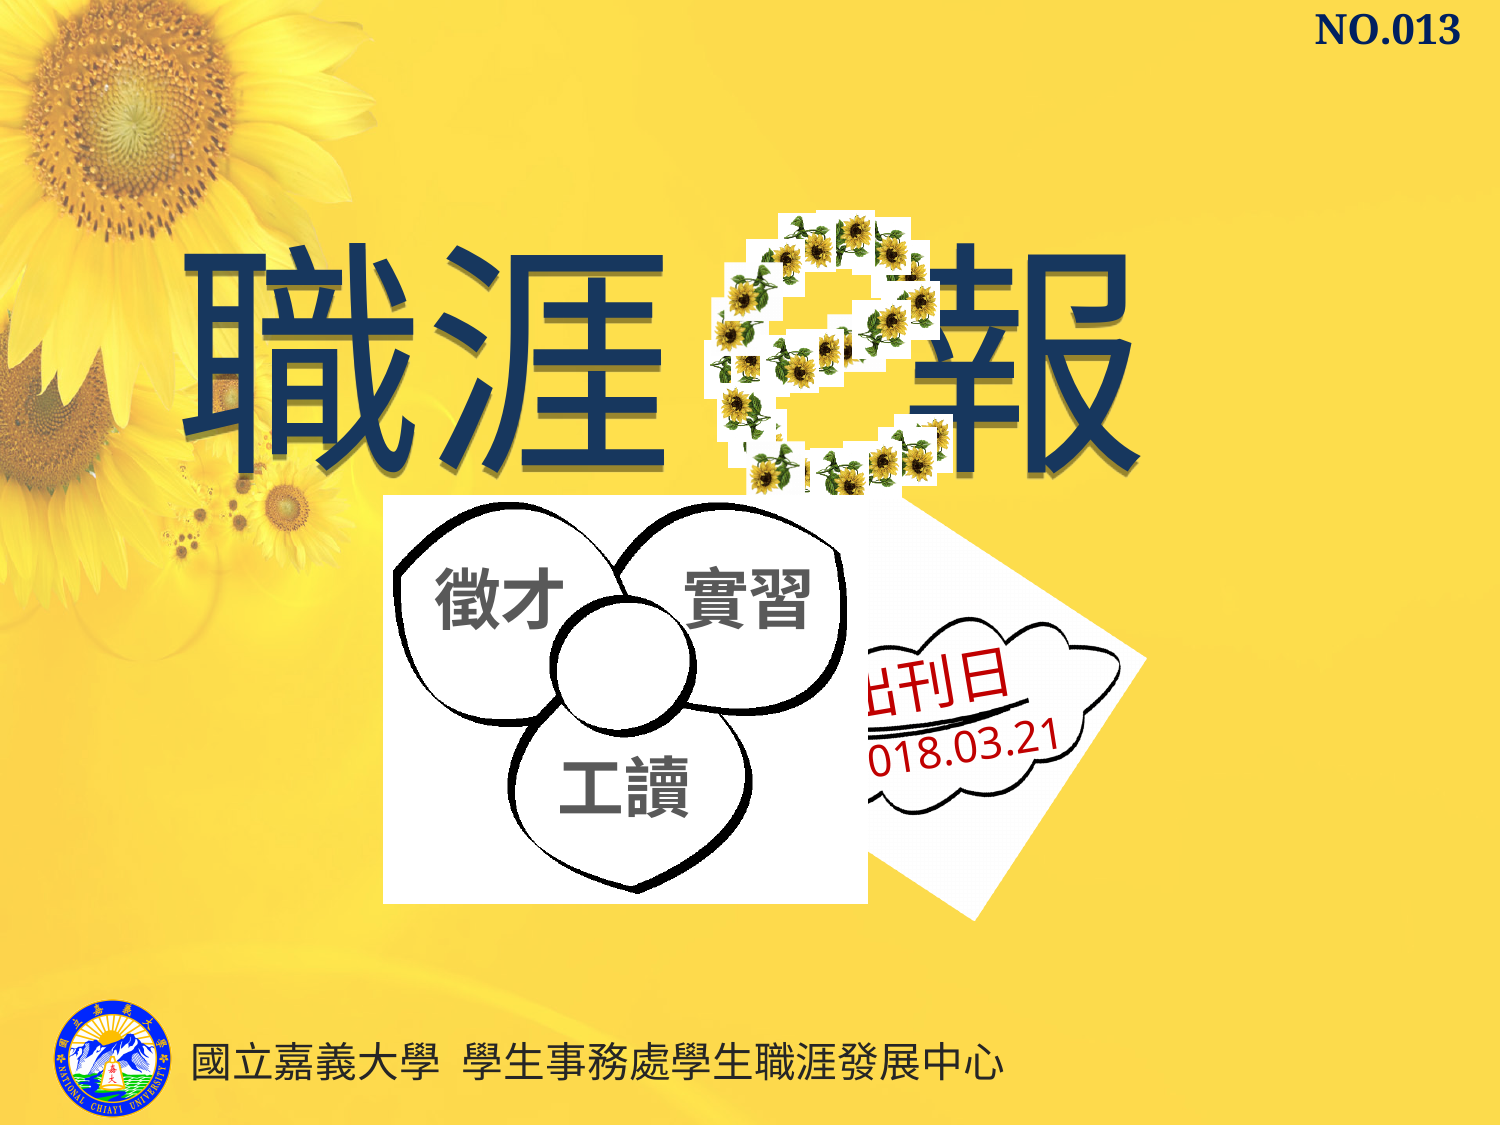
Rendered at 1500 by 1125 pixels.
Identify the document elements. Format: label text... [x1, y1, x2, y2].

picture [53, 999, 172, 1118]
text_box 職涯 報 [769, 269, 881, 335]
text_box 國立嘉義大學 學生事務處學生職涯發展中心 [175, 1028, 1020, 1094]
text_box 實習 [667, 549, 869, 657]
picture [383, 211, 1147, 921]
text_box 工讀 [542, 737, 739, 844]
text_box 2018.03.21 [868, 689, 1111, 796]
text_box 出刊日 [868, 622, 1038, 736]
text_box NO.013 [1299, 0, 1490, 61]
text_box 徵才 [419, 550, 621, 659]
text_box 職涯 報 [159, 196, 1400, 515]
